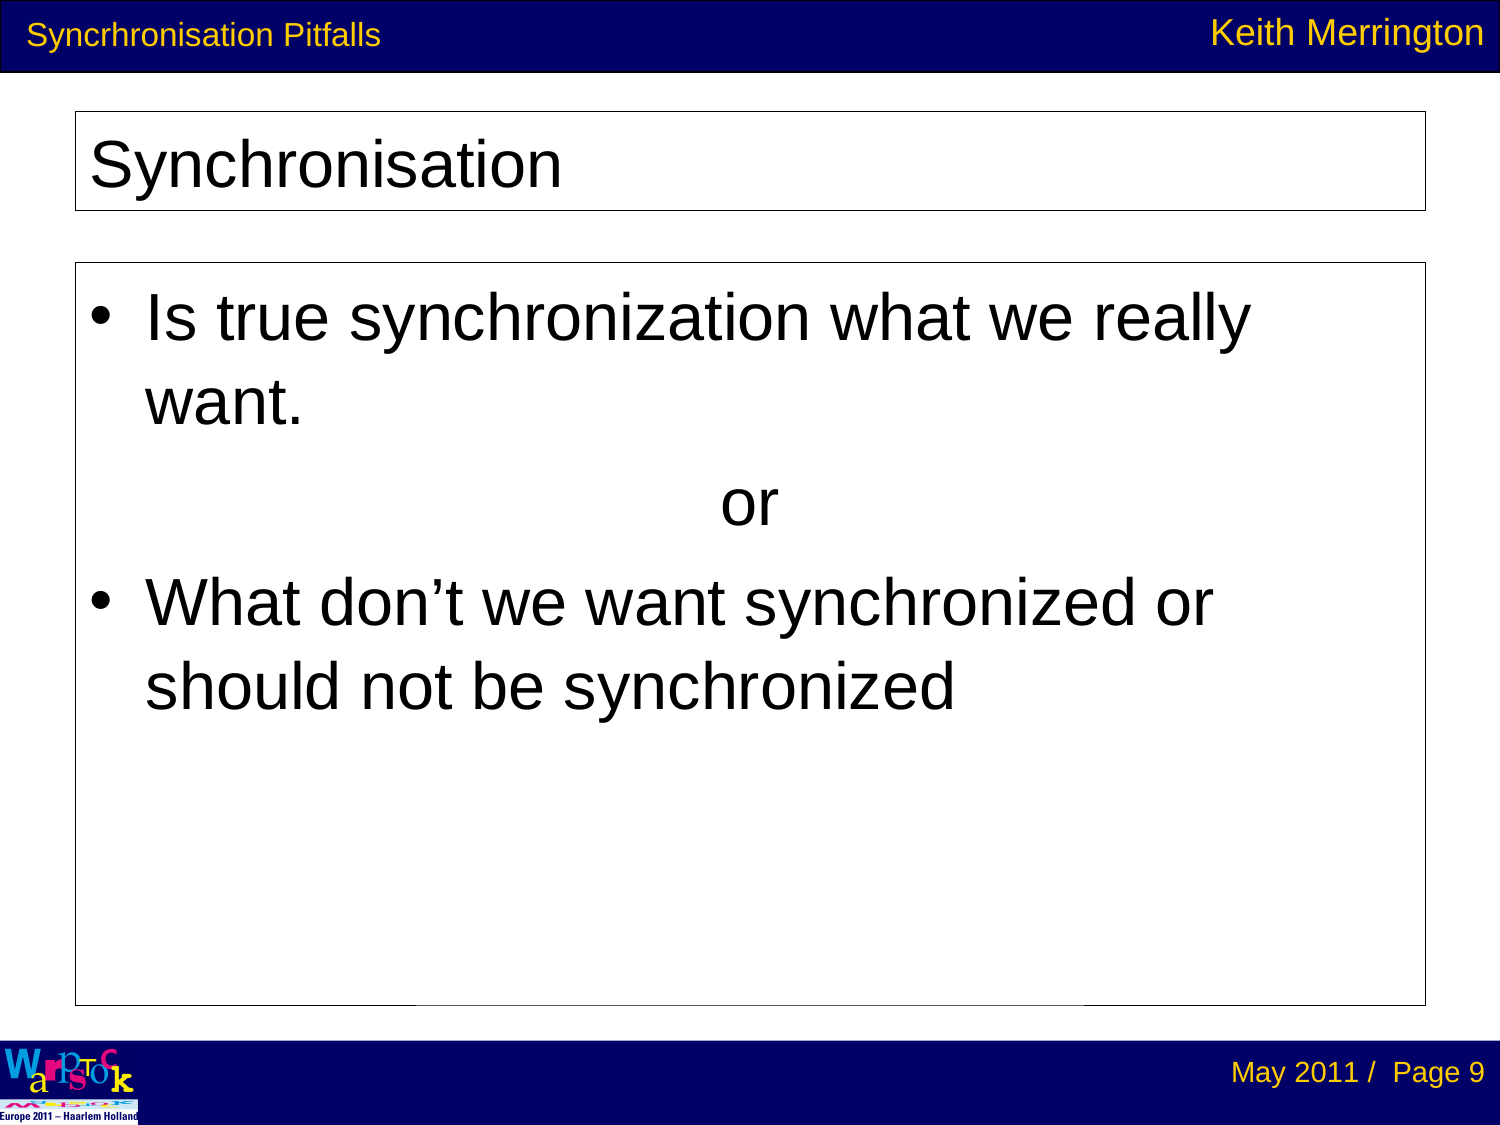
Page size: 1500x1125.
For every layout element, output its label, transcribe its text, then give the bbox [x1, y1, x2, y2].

list Is true synchronization what we really want. or What don’t we want synchronized or should not be synchronized [75, 262, 1426, 1006]
picture [0, 1042, 138, 1125]
title Synchronisation [75, 111, 1426, 211]
